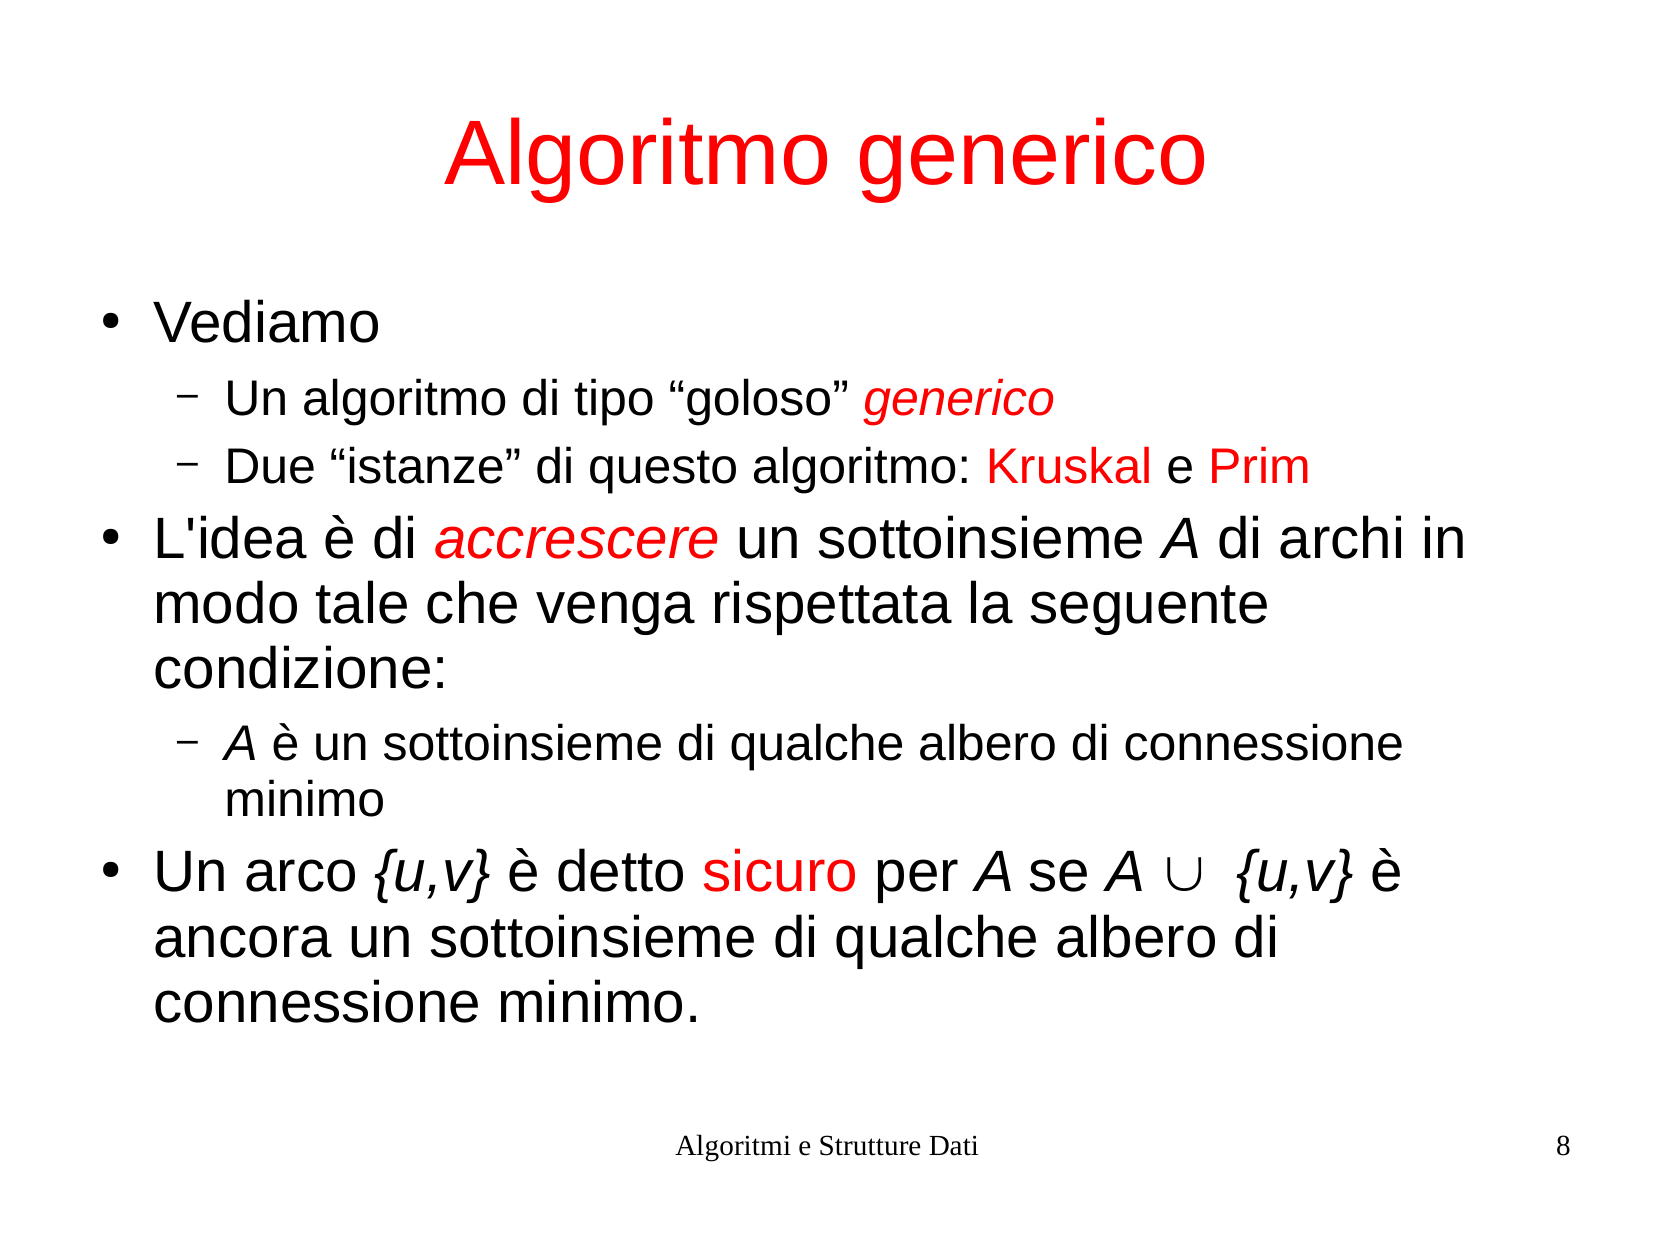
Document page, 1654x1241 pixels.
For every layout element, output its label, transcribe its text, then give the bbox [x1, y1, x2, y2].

list Vediamo Un algoritmo di tipo “goloso” generico Due “istanze” di questo algoritmo: Kruskal e Prim L'idea è di accrescere un sottoinsieme A di archi in modo tale che venga rispettata la seguente condizione: A è un sottoinsieme di qualche albero di connessione minimo Un arco {u,v} è detto sicuro per A se A  {u,v} è ancora un sottoinsieme di qualche albero di connessione minimo. [82, 290, 1571, 1109]
title Algoritmo generico [82, 49, 1571, 257]
